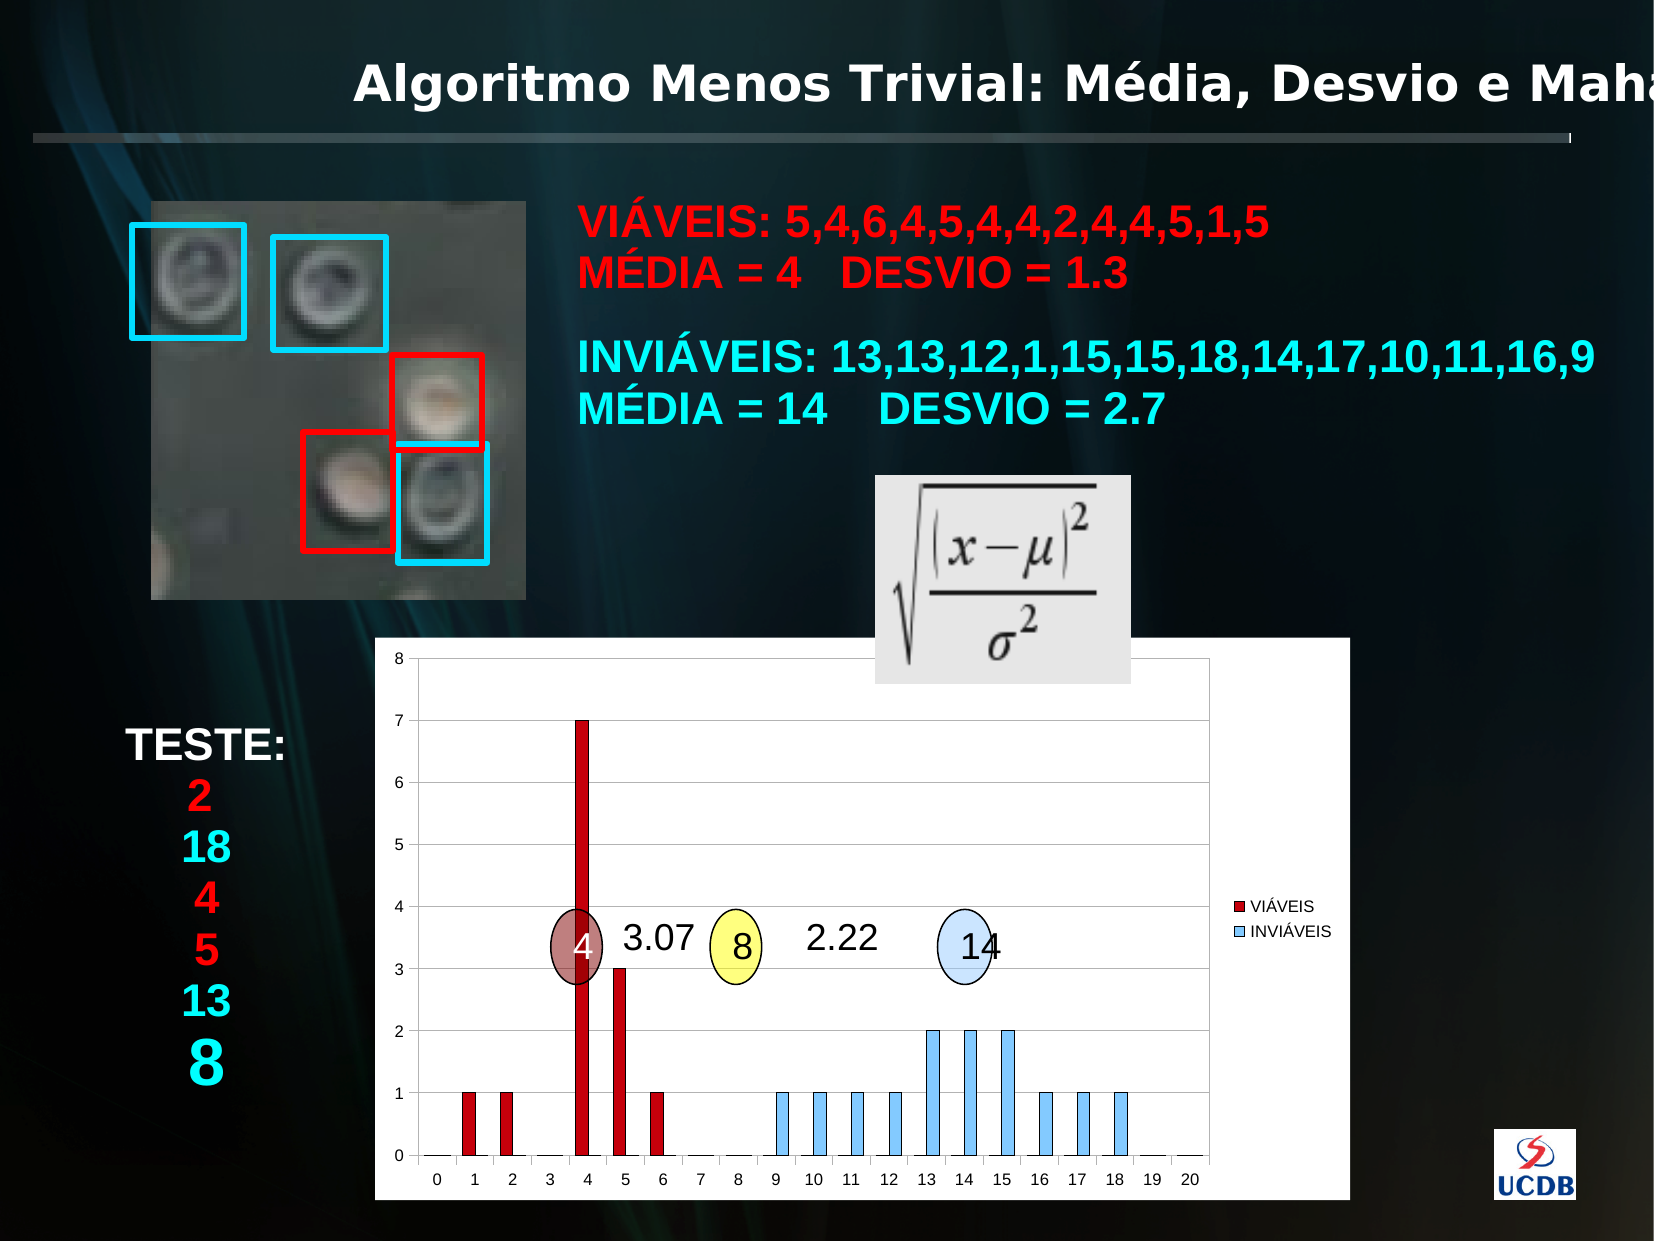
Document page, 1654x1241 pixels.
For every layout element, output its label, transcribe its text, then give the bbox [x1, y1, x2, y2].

picture [0, 0, 1654, 1241]
text_box 2.22 [791, 909, 894, 967]
text_box INVIÁVEIS: 13,13,12,1,15,15,18,14,17,10,11,16,9 MÉDIA = 14 DESVIO = 2.7 [562, 324, 1612, 442]
chart [375, 637, 1351, 1201]
text_box 14 [984, 940, 993, 951]
text_box TESTE: 2 18 4 5 13 8 [110, 712, 304, 1160]
text_box Algoritmo Menos Trivial: Média, Desvio e Mahalanobis [339, 45, 1315, 119]
text_box 14 [937, 909, 992, 985]
text_box 4 [550, 909, 603, 985]
text_box 3.07 [608, 909, 711, 967]
text_box VIÁVEIS: 5,4,6,4,5,4,4,2,4,4,5,1,5 MÉDIA = 4 DESVIO = 1.3 [562, 188, 1286, 306]
text_box 8 [711, 909, 762, 985]
